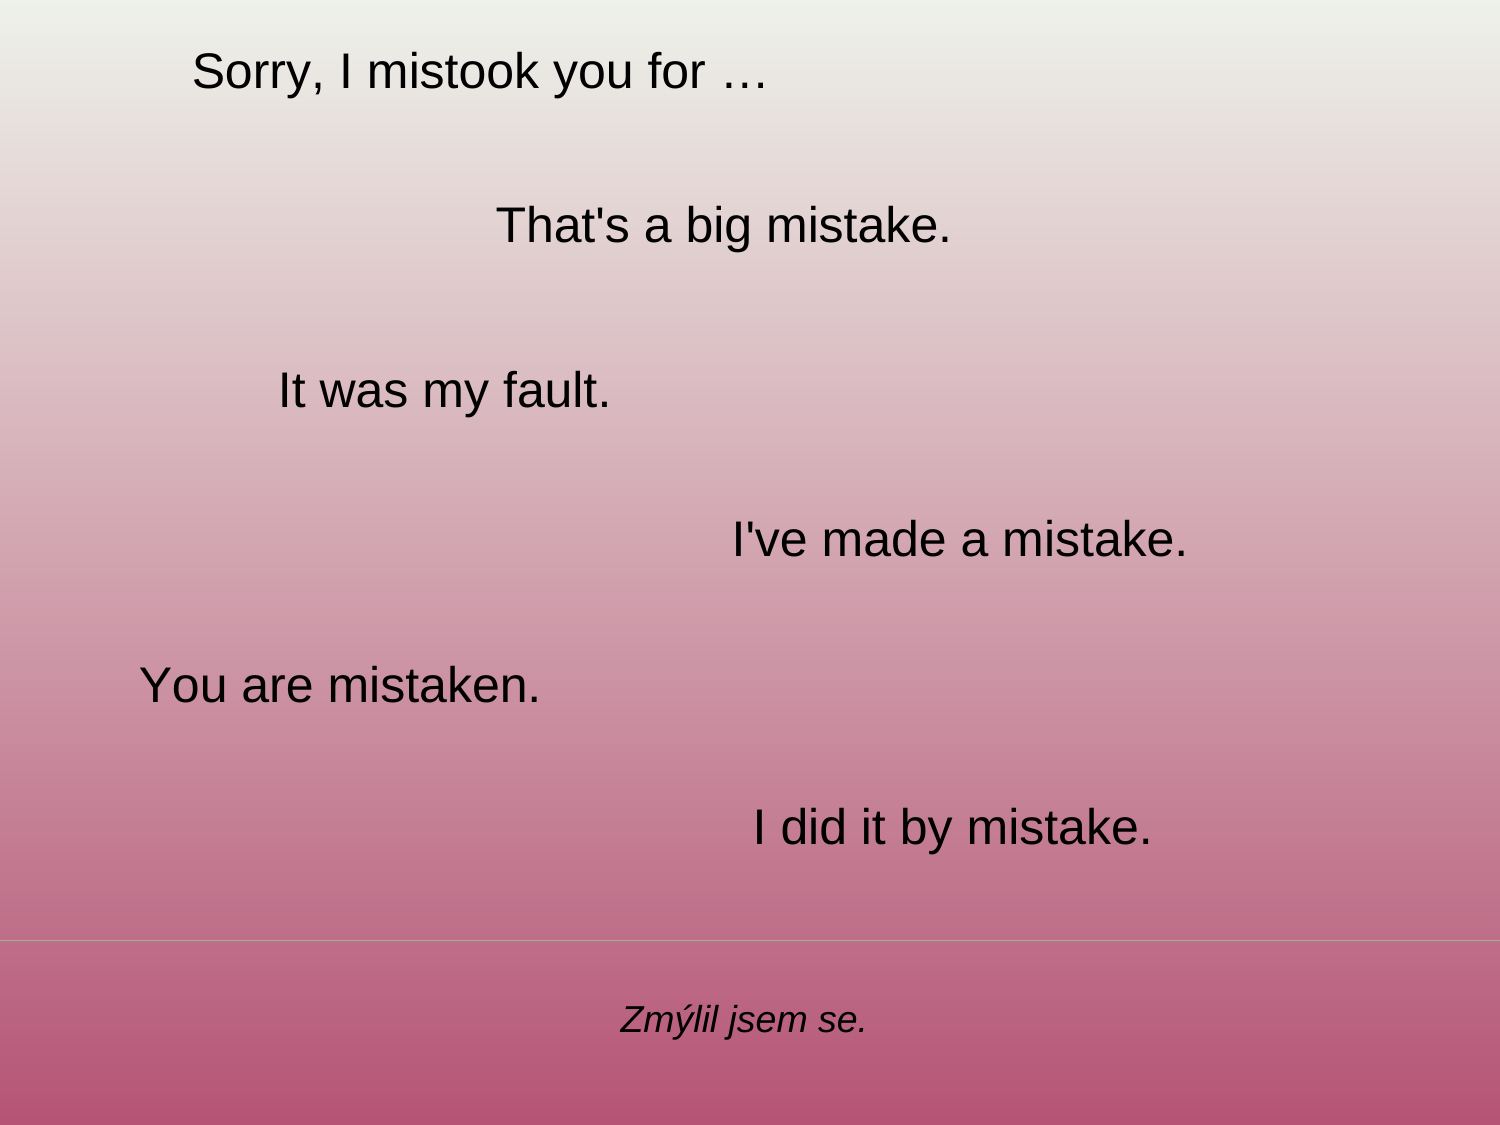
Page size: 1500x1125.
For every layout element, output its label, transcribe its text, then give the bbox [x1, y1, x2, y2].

text_box That's a big mistake. [480, 184, 968, 261]
text_box It was my fault. [263, 349, 627, 426]
text_box Sorry, I mistook you for … [177, 30, 821, 107]
text_box You are mistaken. [124, 645, 557, 721]
text_box Zmýlil jsem se. [605, 987, 884, 1049]
text_box I've made a mistake. [716, 498, 1204, 575]
text_box I did it by mistake. [737, 786, 1169, 863]
